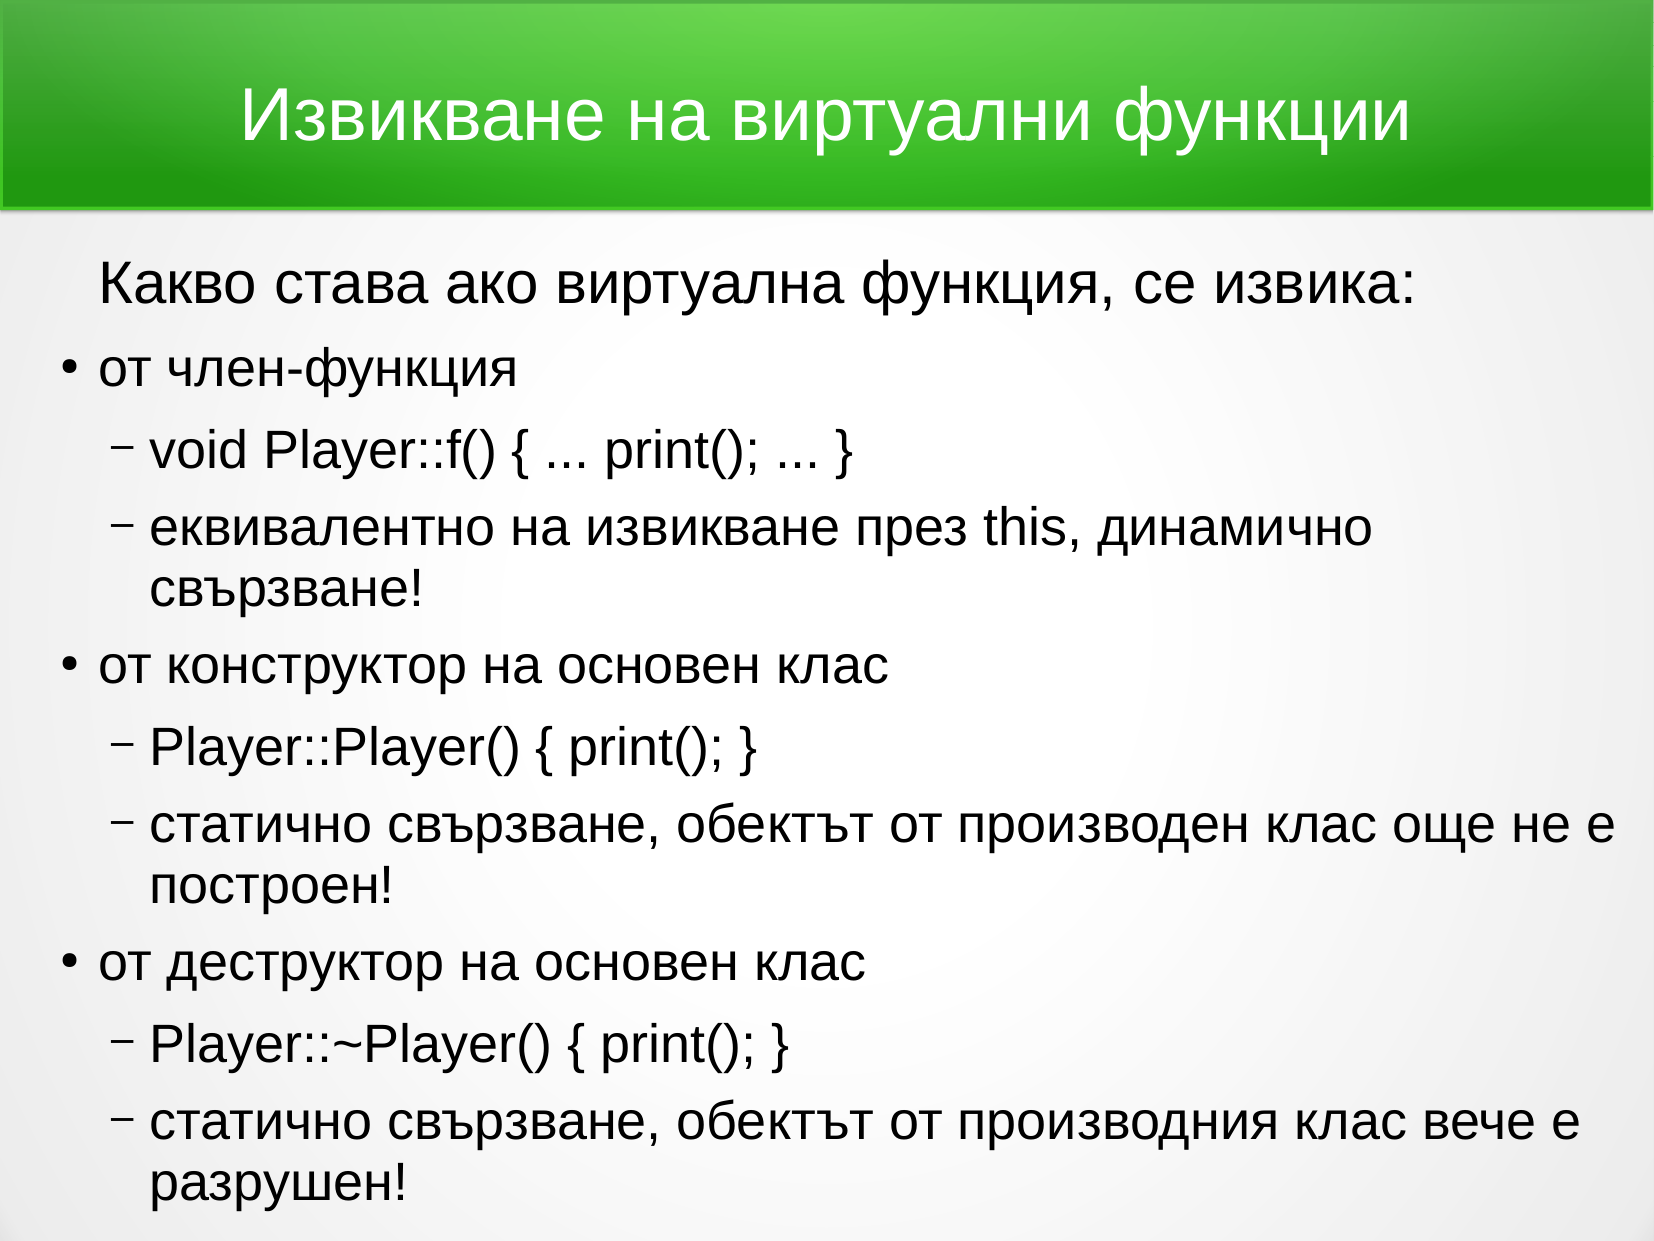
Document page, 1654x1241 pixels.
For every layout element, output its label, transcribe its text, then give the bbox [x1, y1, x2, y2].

list Какво става ако виртуална функция, се извика: от член-функция void Player::f() { ... print(); ... } еквивалентно на извикване през this, динамично свързване! от конструктор на основен клас Player::Player() { print(); } статично свързване, обектът от производен клас още не е построен! от деструктор на основен клас Player::~Player() { print(); } статично свързване, обектът от производния клас вече е разрушен! [47, 249, 1619, 1217]
title Извикване на виртуални функции [82, 49, 1571, 179]
